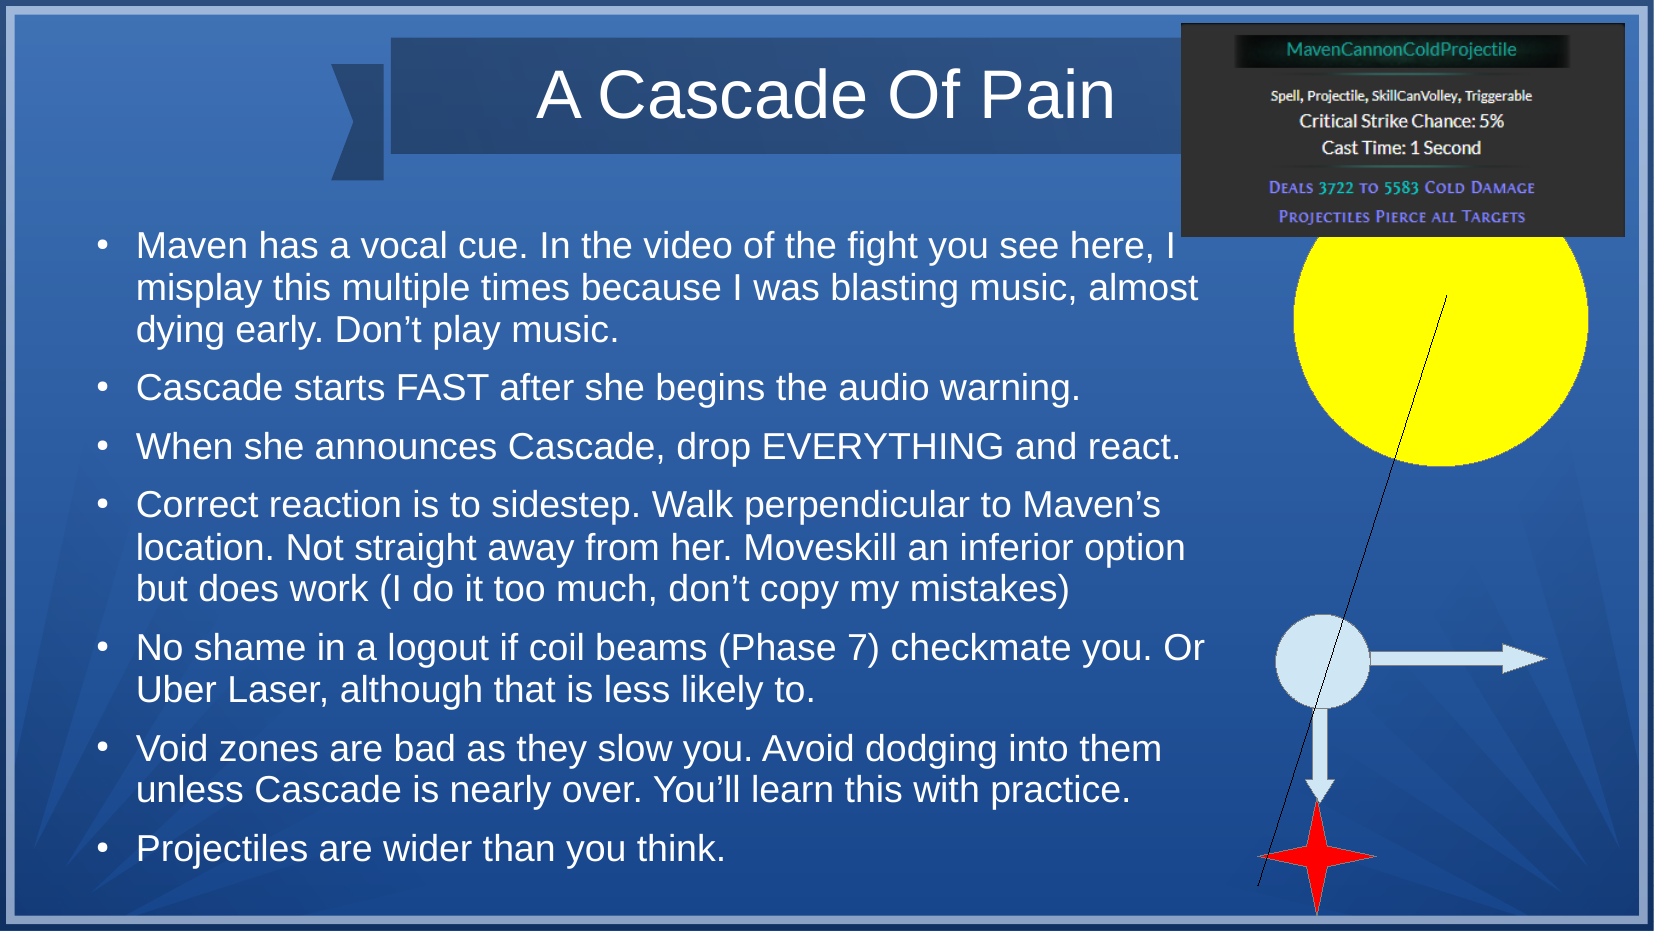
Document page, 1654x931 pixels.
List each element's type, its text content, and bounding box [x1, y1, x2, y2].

title A Cascade Of Pain [389, 35, 1181, 154]
text_box [1257, 614, 1548, 916]
picture [1181, 23, 1625, 237]
list Maven has a vocal cue. In the video of the fight you see here, I misplay this multiple times because I was blasting music, almost dying early. Don’t play music. Cascade starts FAST after she begins the audio warning. When she announces Cascade, drop EVERYTHING and react. Correct reaction is to sidestep. Walk perpendicular to Maven’s location. Not straight away from her. Moveskill an inferior option but does work (I do it too much, don’t copy my mistakes) No shame in a logout if coil beams (Phase 7) checkmate you. Or Uber Laser, although that is less likely to. Void zones are bad as they slow you. Avoid dodging into them unless Cascade is nearly over. You’ll learn this with practice. Projectiles are wider than you think. [82, 224, 1211, 886]
text_box [1293, 237, 1589, 467]
